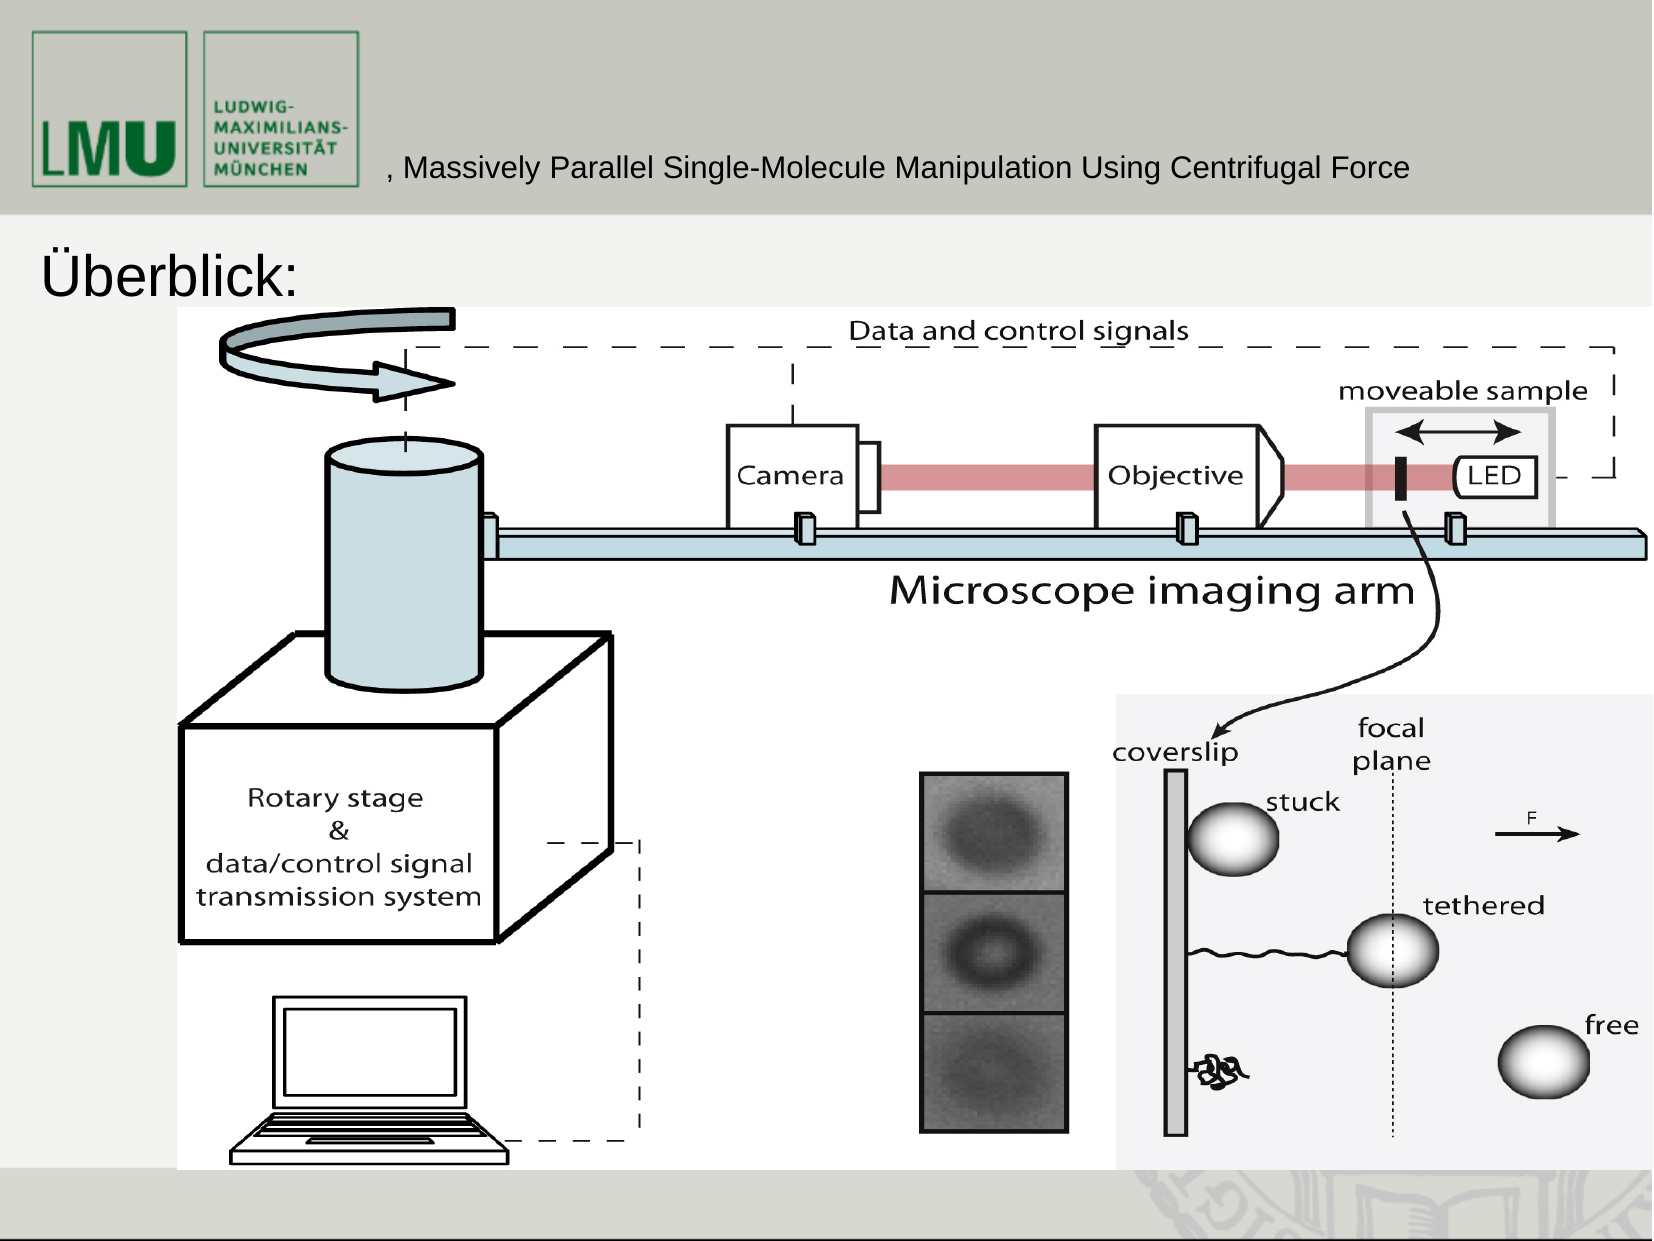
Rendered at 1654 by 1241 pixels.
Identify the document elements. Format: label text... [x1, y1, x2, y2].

text_box Philipp Lorenz, Massively Parallel Single-Molecule Manipulation Using Centrifugal Force [362, 142, 1619, 213]
text_box Überblick: [25, 236, 355, 317]
subtitle [23, 212, 1630, 1170]
picture [0, 0, 1654, 1241]
